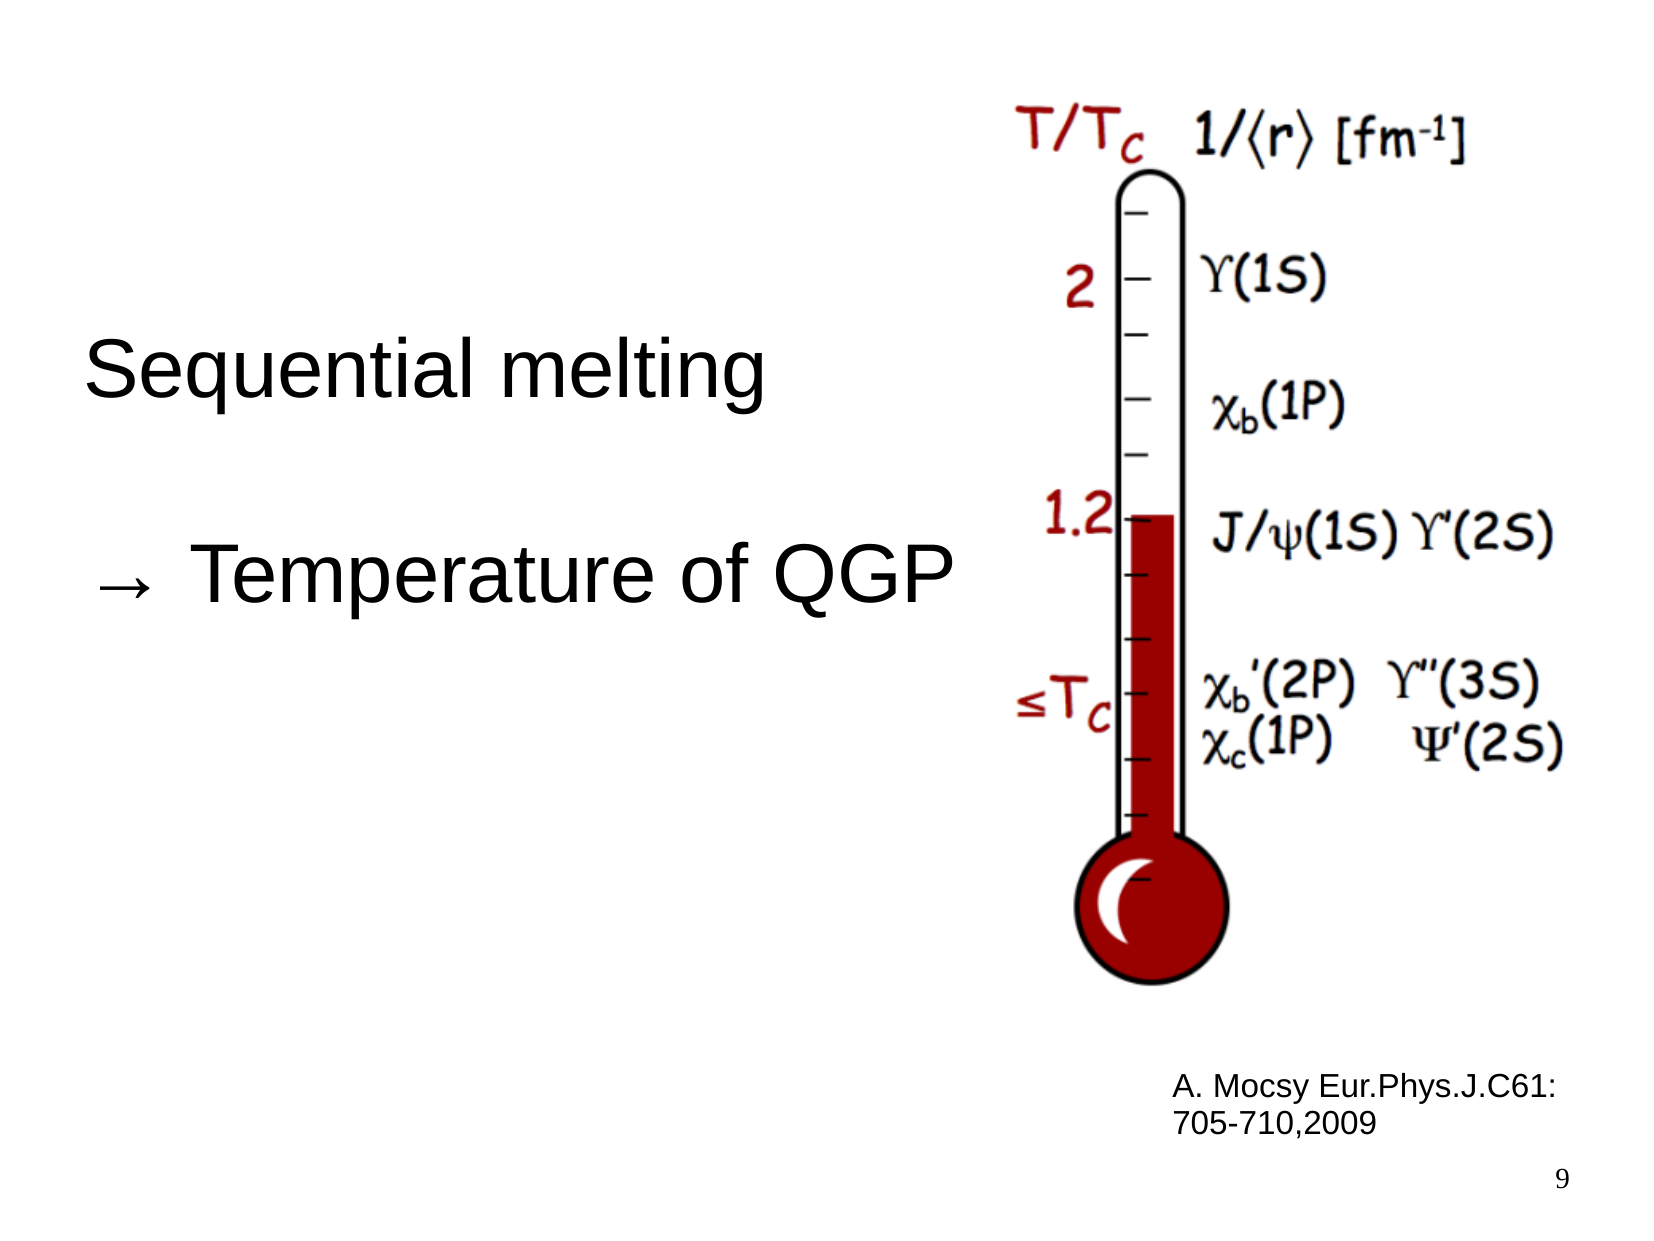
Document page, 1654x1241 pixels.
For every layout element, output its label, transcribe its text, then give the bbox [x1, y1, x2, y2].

list Sequential melting → Temperature of QGP [65, 225, 975, 997]
picture [948, 82, 1591, 1011]
text_box A. Mocsy Eur.Phys.J.C61: 705-710,2009 [1146, 1061, 1572, 1150]
